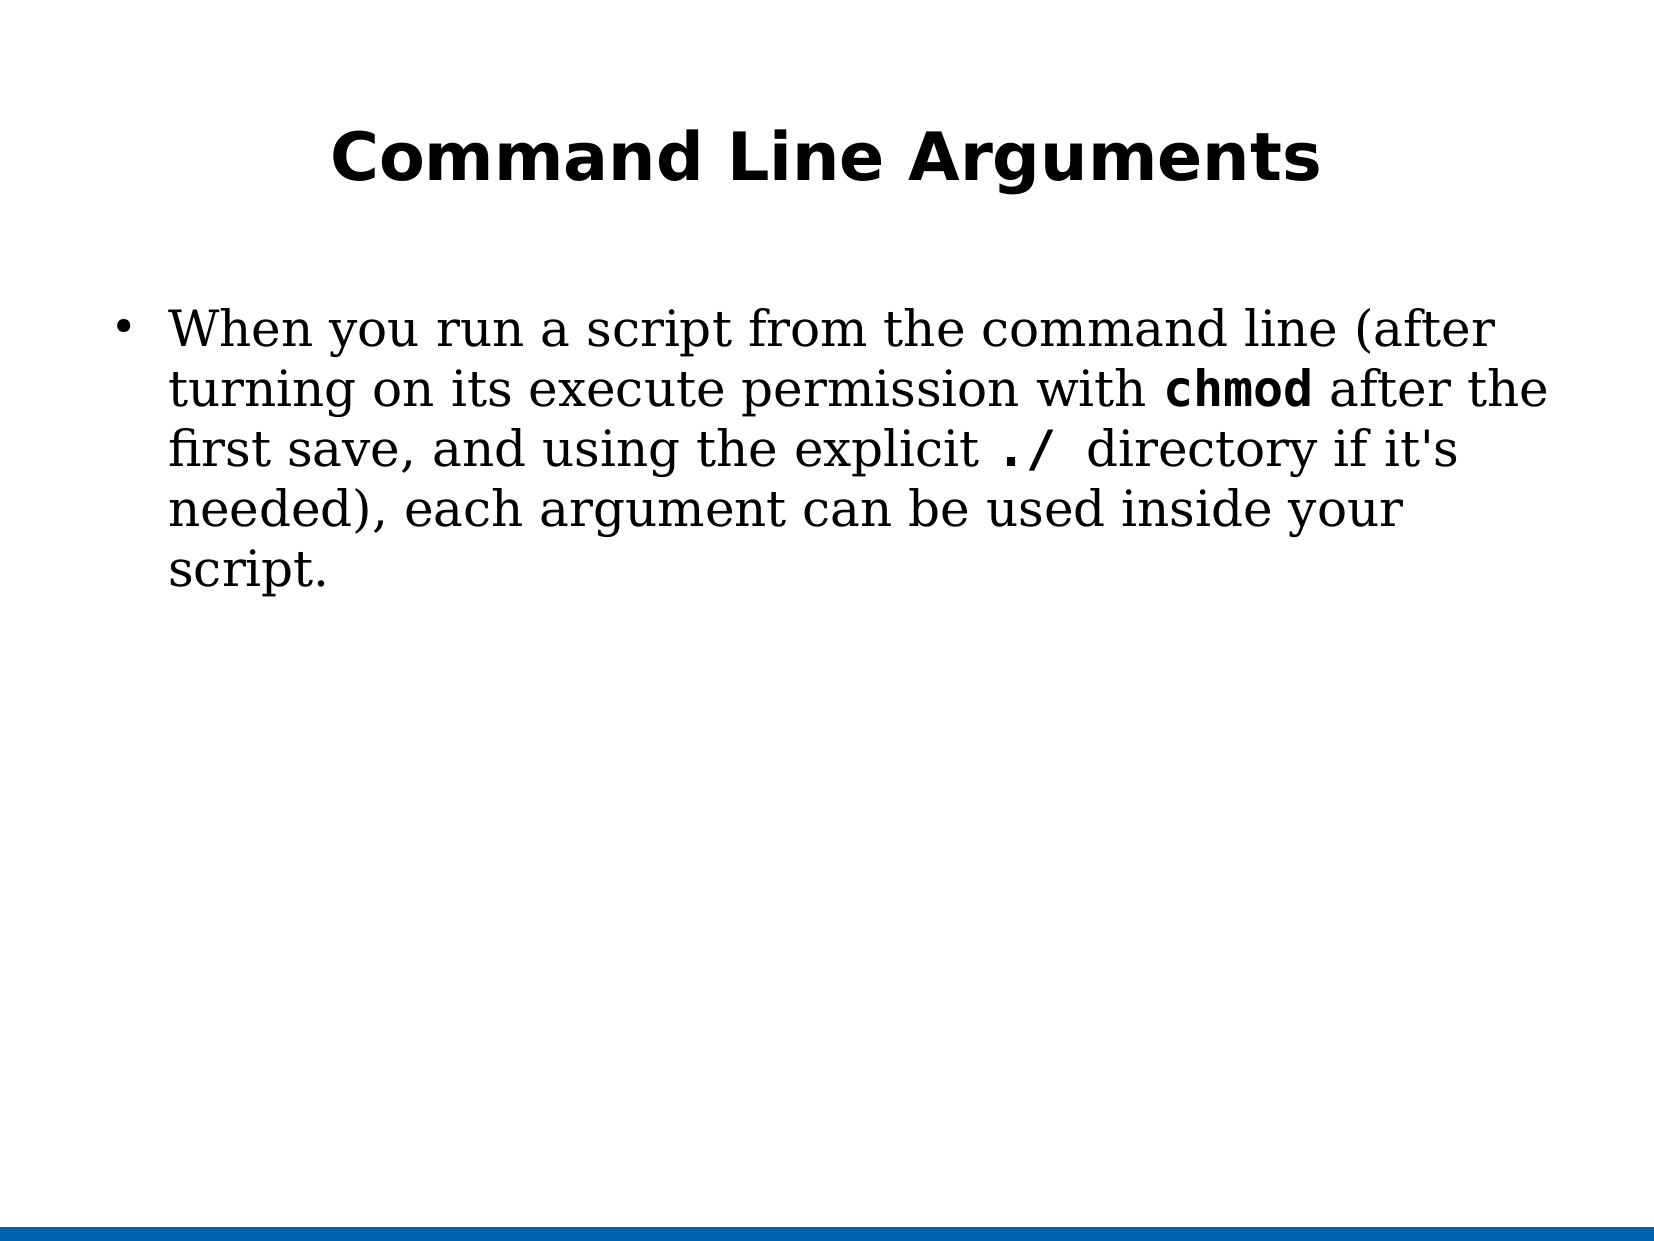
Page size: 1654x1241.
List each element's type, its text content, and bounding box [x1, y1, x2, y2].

title Command Line Arguments [82, 0, 1571, 289]
list When you run a script from the command line (after turning on its execute permission with chmod after the first save, and using the explicit ./ directory if it's needed), each argument can be used inside your script. [82, 289, 1571, 1109]
